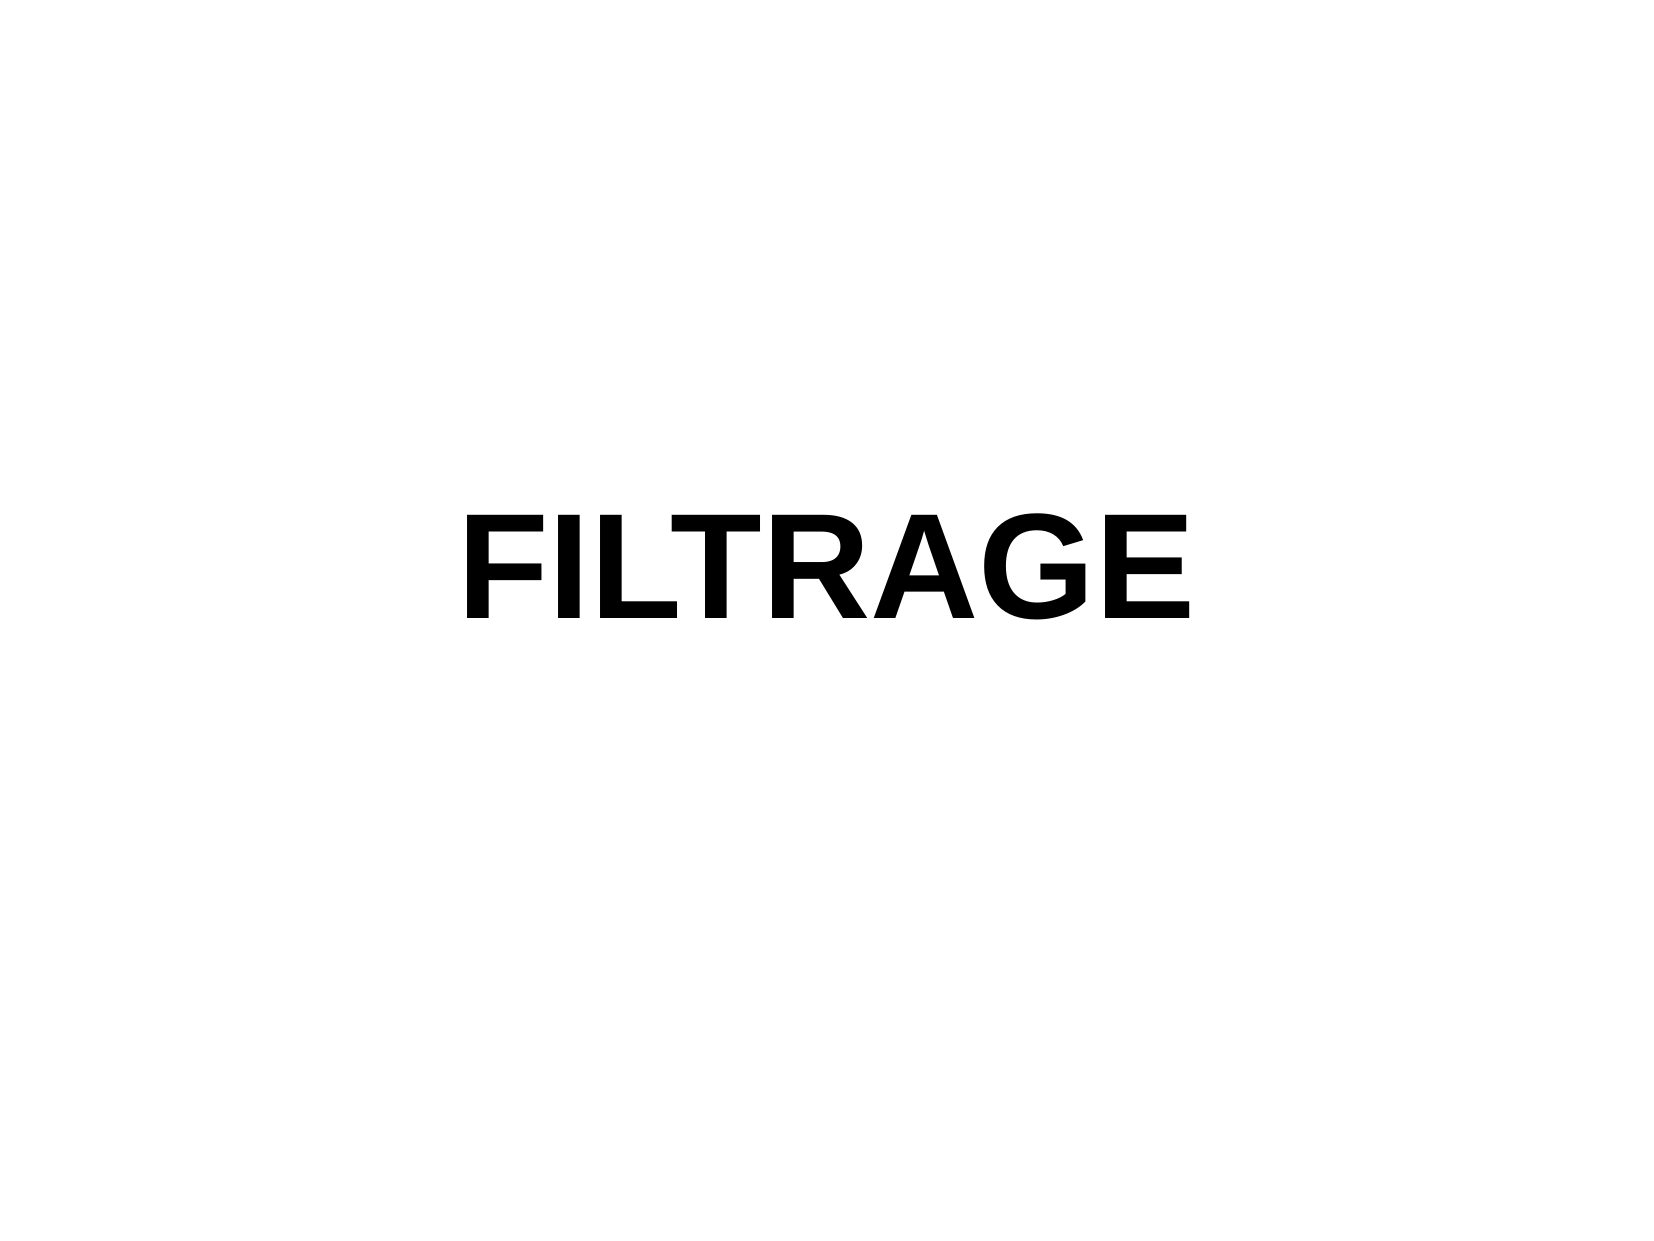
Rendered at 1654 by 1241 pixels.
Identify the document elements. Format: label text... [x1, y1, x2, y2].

title FILTRAGE [82, 462, 1571, 670]
